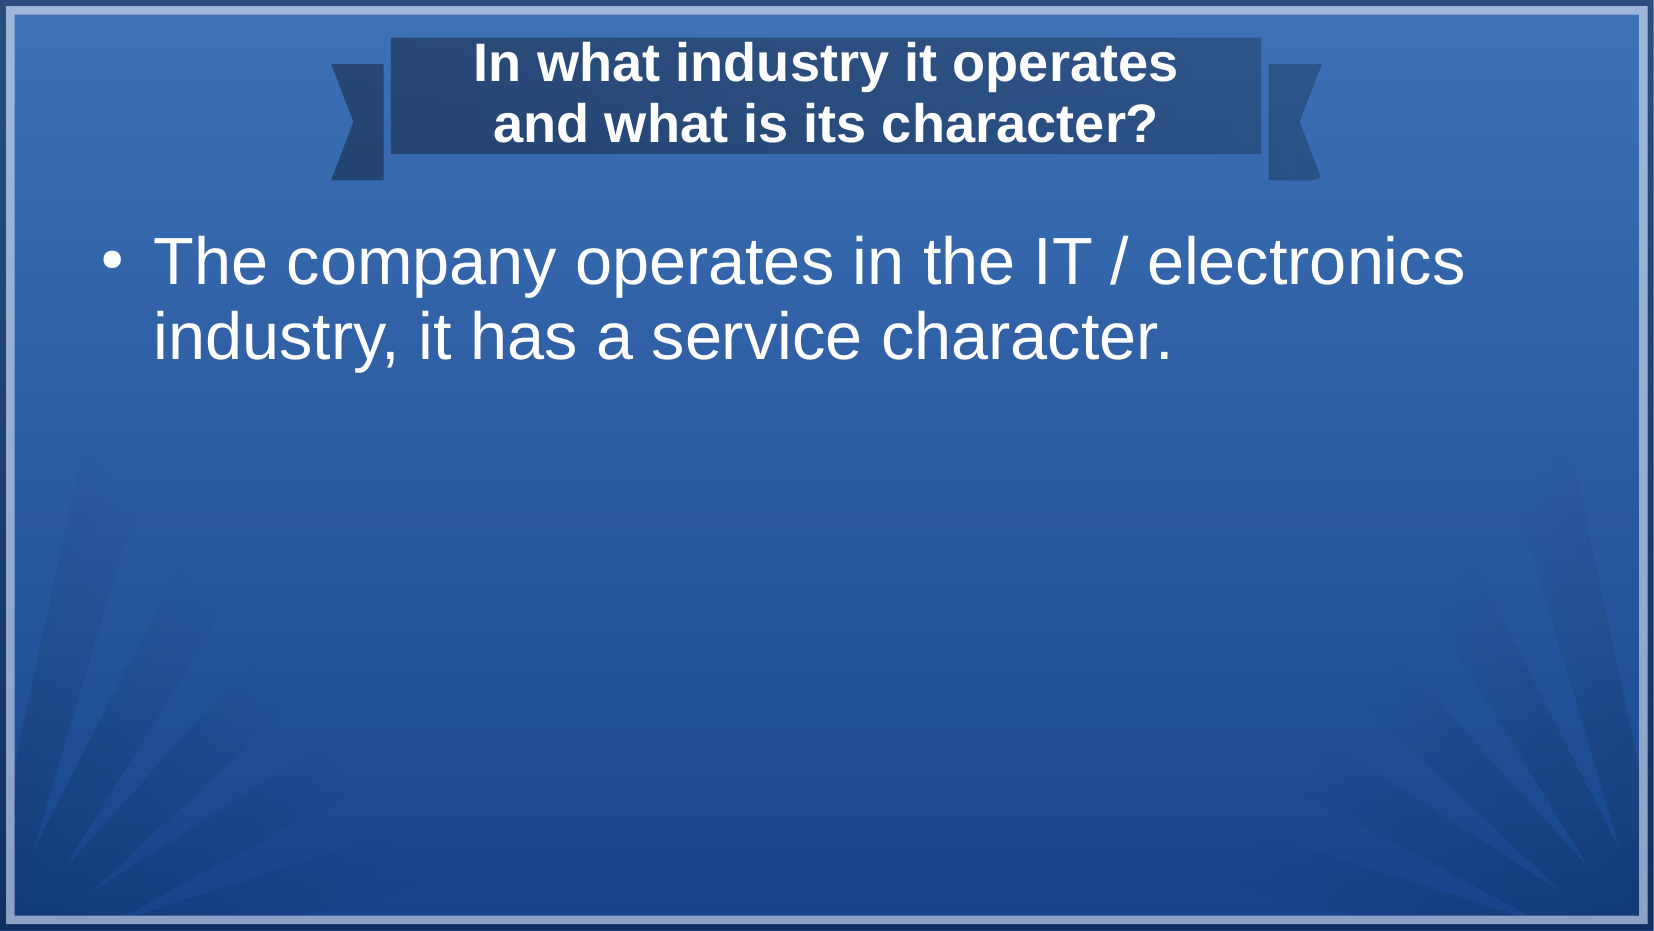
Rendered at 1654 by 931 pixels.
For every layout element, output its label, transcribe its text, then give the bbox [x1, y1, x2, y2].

title In what industry it operates and what is its character? [389, 0, 1264, 154]
list The company operates in the IT / electronics industry, it has a service character. [82, 224, 1571, 848]
